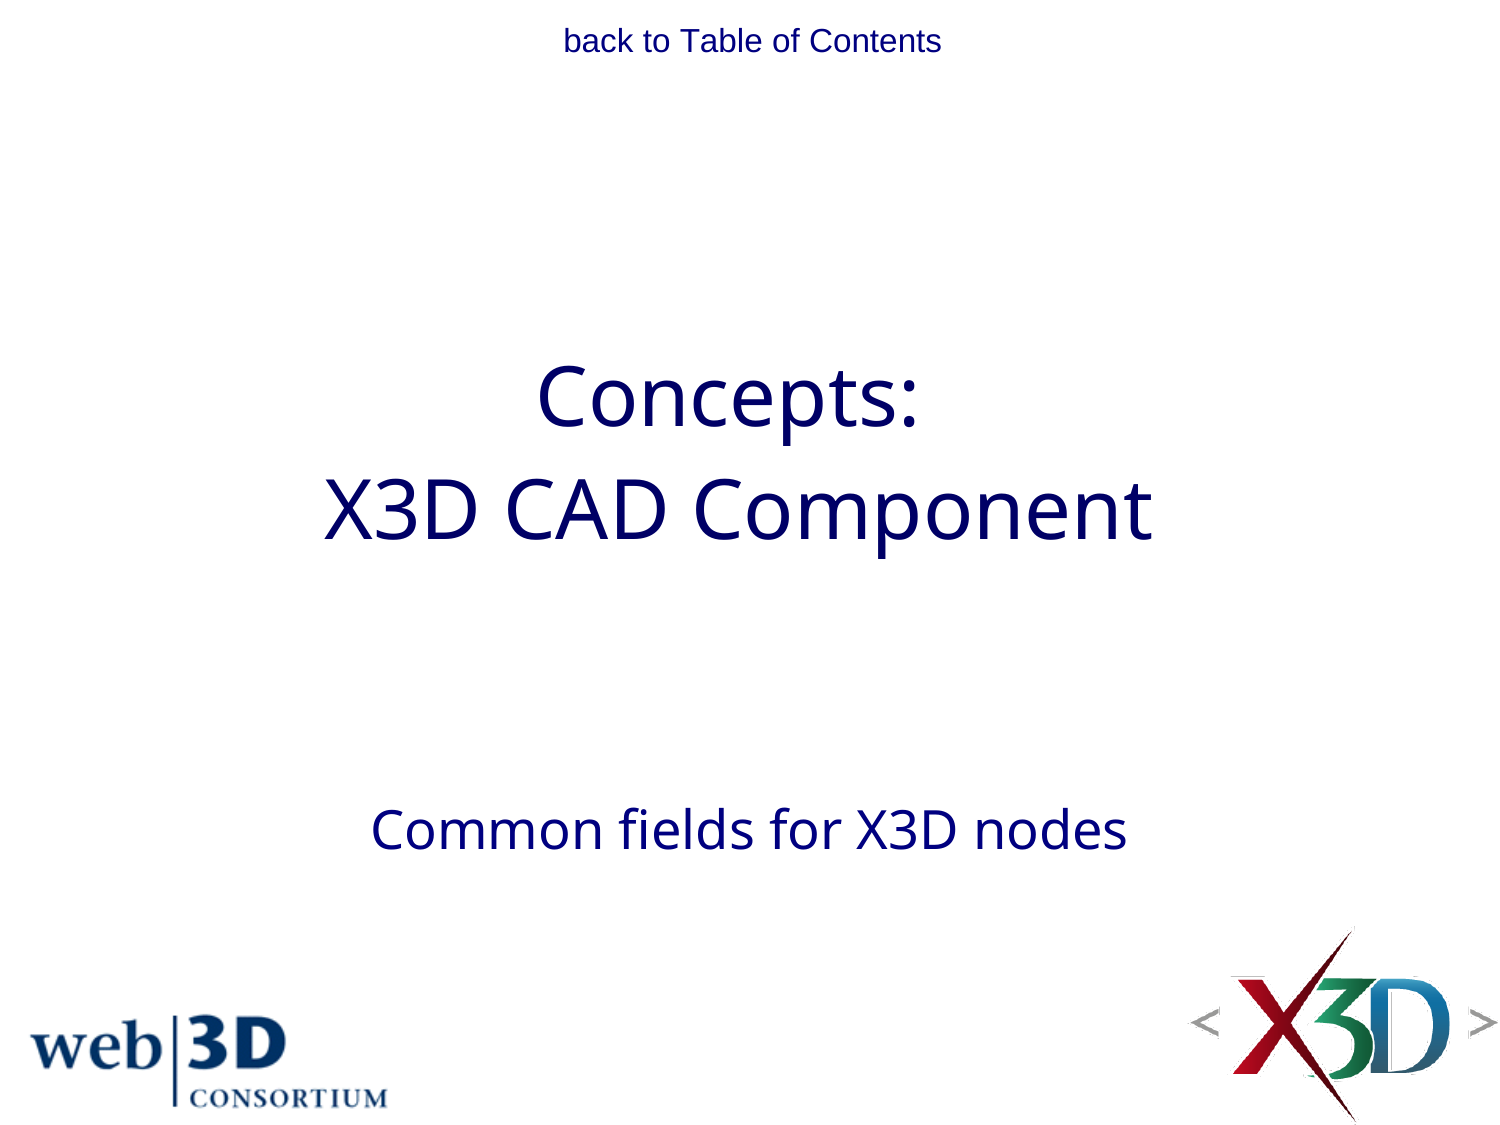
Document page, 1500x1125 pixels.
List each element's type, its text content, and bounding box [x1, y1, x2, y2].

picture [12, 998, 413, 1118]
text_box back to Table of Contents [548, 14, 958, 68]
title Concepts: X3D CAD Component Common fields for X3D nodes [112, 409, 1388, 793]
picture [1187, 926, 1500, 1125]
